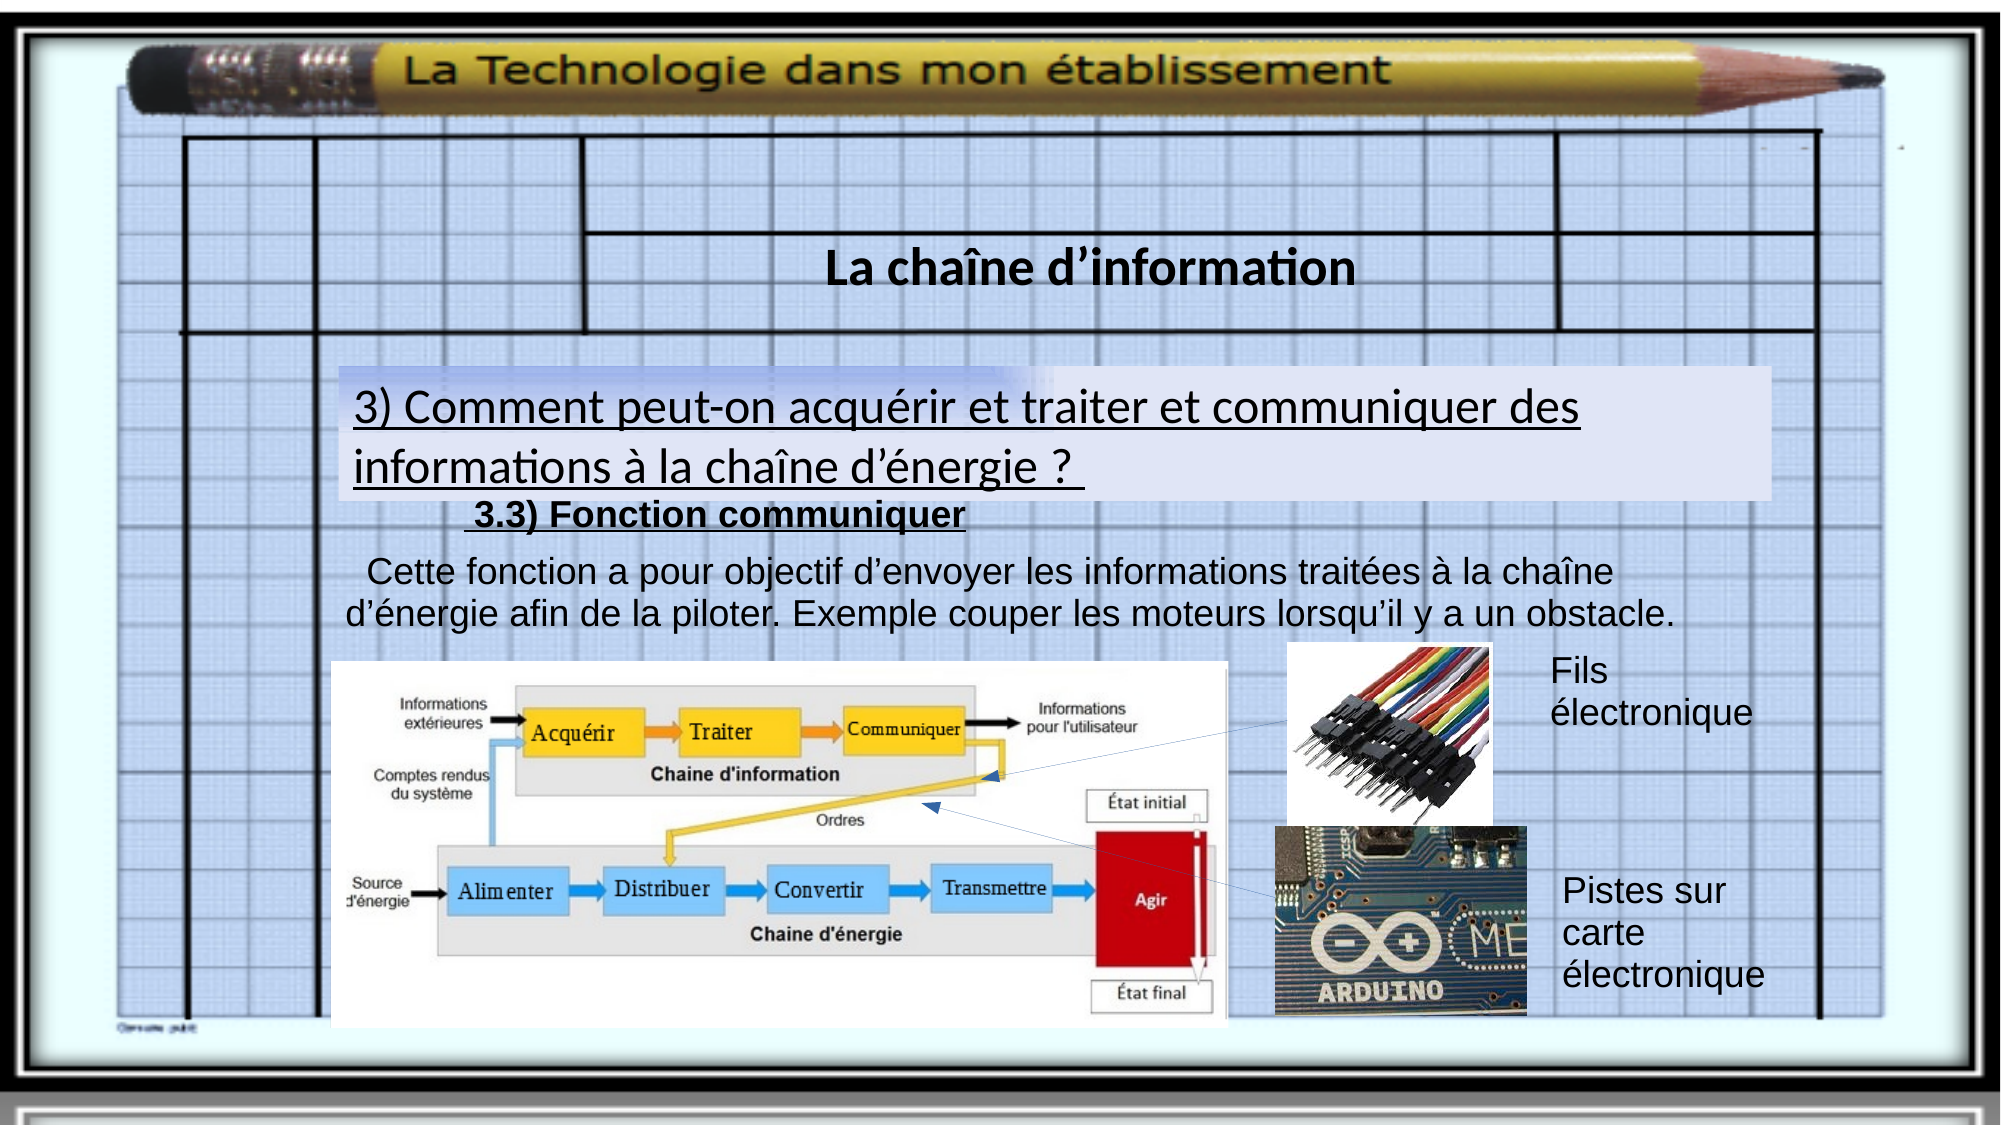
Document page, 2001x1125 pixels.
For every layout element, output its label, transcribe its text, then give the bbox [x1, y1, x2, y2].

text_box Cette fonction a pour objectif d’envoyer les informations traitées à la chaîne d’énergie afin de la piloter. Exemple couper les moteurs lorsqu’il y a un obstacle. [330, 543, 1784, 643]
text_box 3) Comment peut-on acquérir et traiter et communiquer des informations à la chaîne d’énergie ? [339, 366, 1772, 501]
text_box Fils électronique [1535, 642, 1772, 741]
text_box La chaîne d’information [506, 224, 1677, 304]
picture [0, 0, 2001, 1125]
text_box 3.3) Fonction communiquer [448, 486, 1111, 543]
text_box Pistes sur carte électronique [1547, 862, 1784, 1003]
